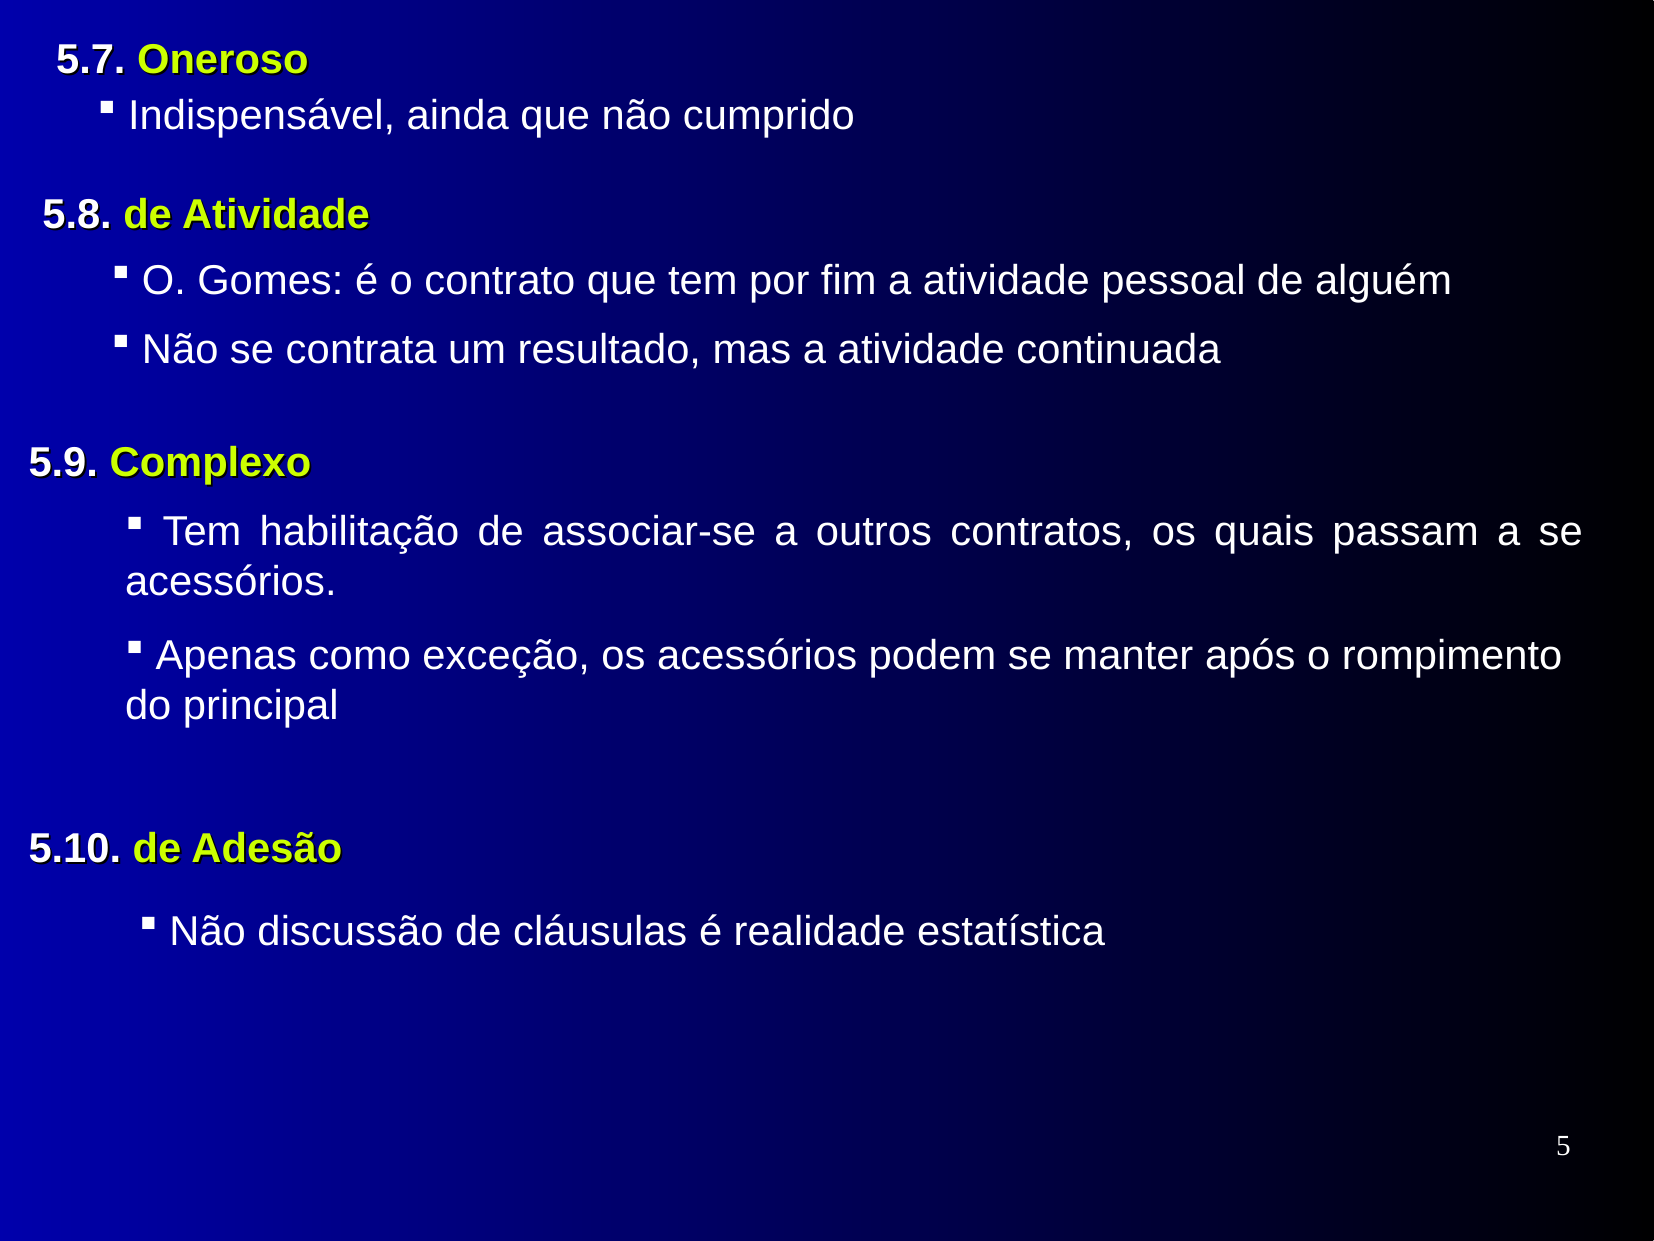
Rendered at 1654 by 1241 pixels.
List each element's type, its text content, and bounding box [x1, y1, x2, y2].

text_box O. Gomes: é o contrato que tem por fim a atividade pessoal de alguém [96, 245, 1599, 311]
text_box 5.9. Complexo [13, 427, 1420, 493]
text_box 5.7. Oneroso [41, 24, 1475, 91]
text_box Indispensável, ainda que não cumprido [82, 79, 1599, 146]
text_box Apenas como exceção, os acessórios podem se manter após o rompimento do principal [110, 620, 1626, 736]
text_box Não discussão de cláusulas é realidade estatística [123, 895, 1121, 962]
text_box 5.10. de Adesão [13, 812, 1048, 879]
text_box Tem habilitação de associar-se a outros contratos, os quais passam a se acessórios. [110, 495, 1599, 612]
text_box Não se contrata um resultado, mas a atividade continuada [96, 313, 1627, 380]
text_box 5.8. de Atividade [27, 179, 676, 245]
